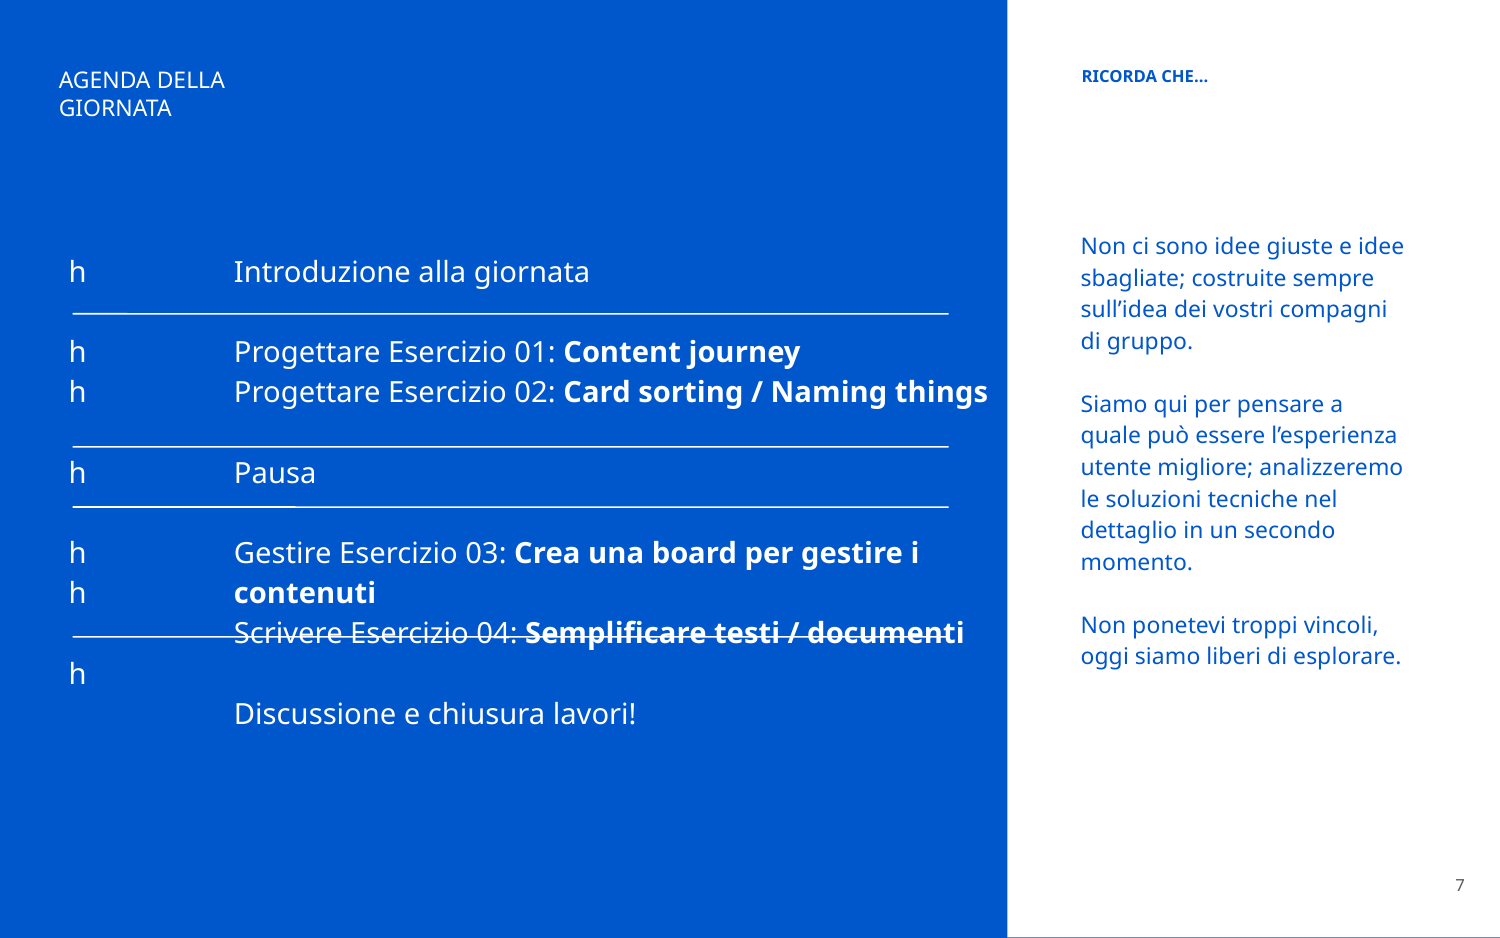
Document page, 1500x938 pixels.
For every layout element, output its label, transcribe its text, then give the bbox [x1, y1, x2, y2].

slide_number <number> [1389, 849, 1480, 922]
text_box Non ci sono idee giuste e idee sbagliate; costruite sempre sull’idea dei vostri compagni di gruppo. Siamo qui per pensare a quale può essere l’esperienza utente migliore; analizzeremo le soluzioni tecniche nel dettaglio in un secondo momento. Non ponetevi troppi vincoli, oggi siamo liberi di esplorare. [1065, 212, 1423, 329]
text_box AGENDA DELLA GIORNATA [43, 50, 344, 140]
text_box Introduzione alla giornata Progettare Esercizio 01: Content journey Progettare Esercizio 02: Card sorting / Naming things Pausa Gestire Esercizio 03: Crea una board per gestire i contenuti Scrivere Esercizio 04: Semplificare testi / documenti Discussione e chiusura lavori! [218, 198, 1058, 850]
text_box RICORDA CHE… [1066, 50, 1367, 139]
text_box [1007, 0, 1500, 938]
text_box h h h h h h h [53, 198, 218, 850]
